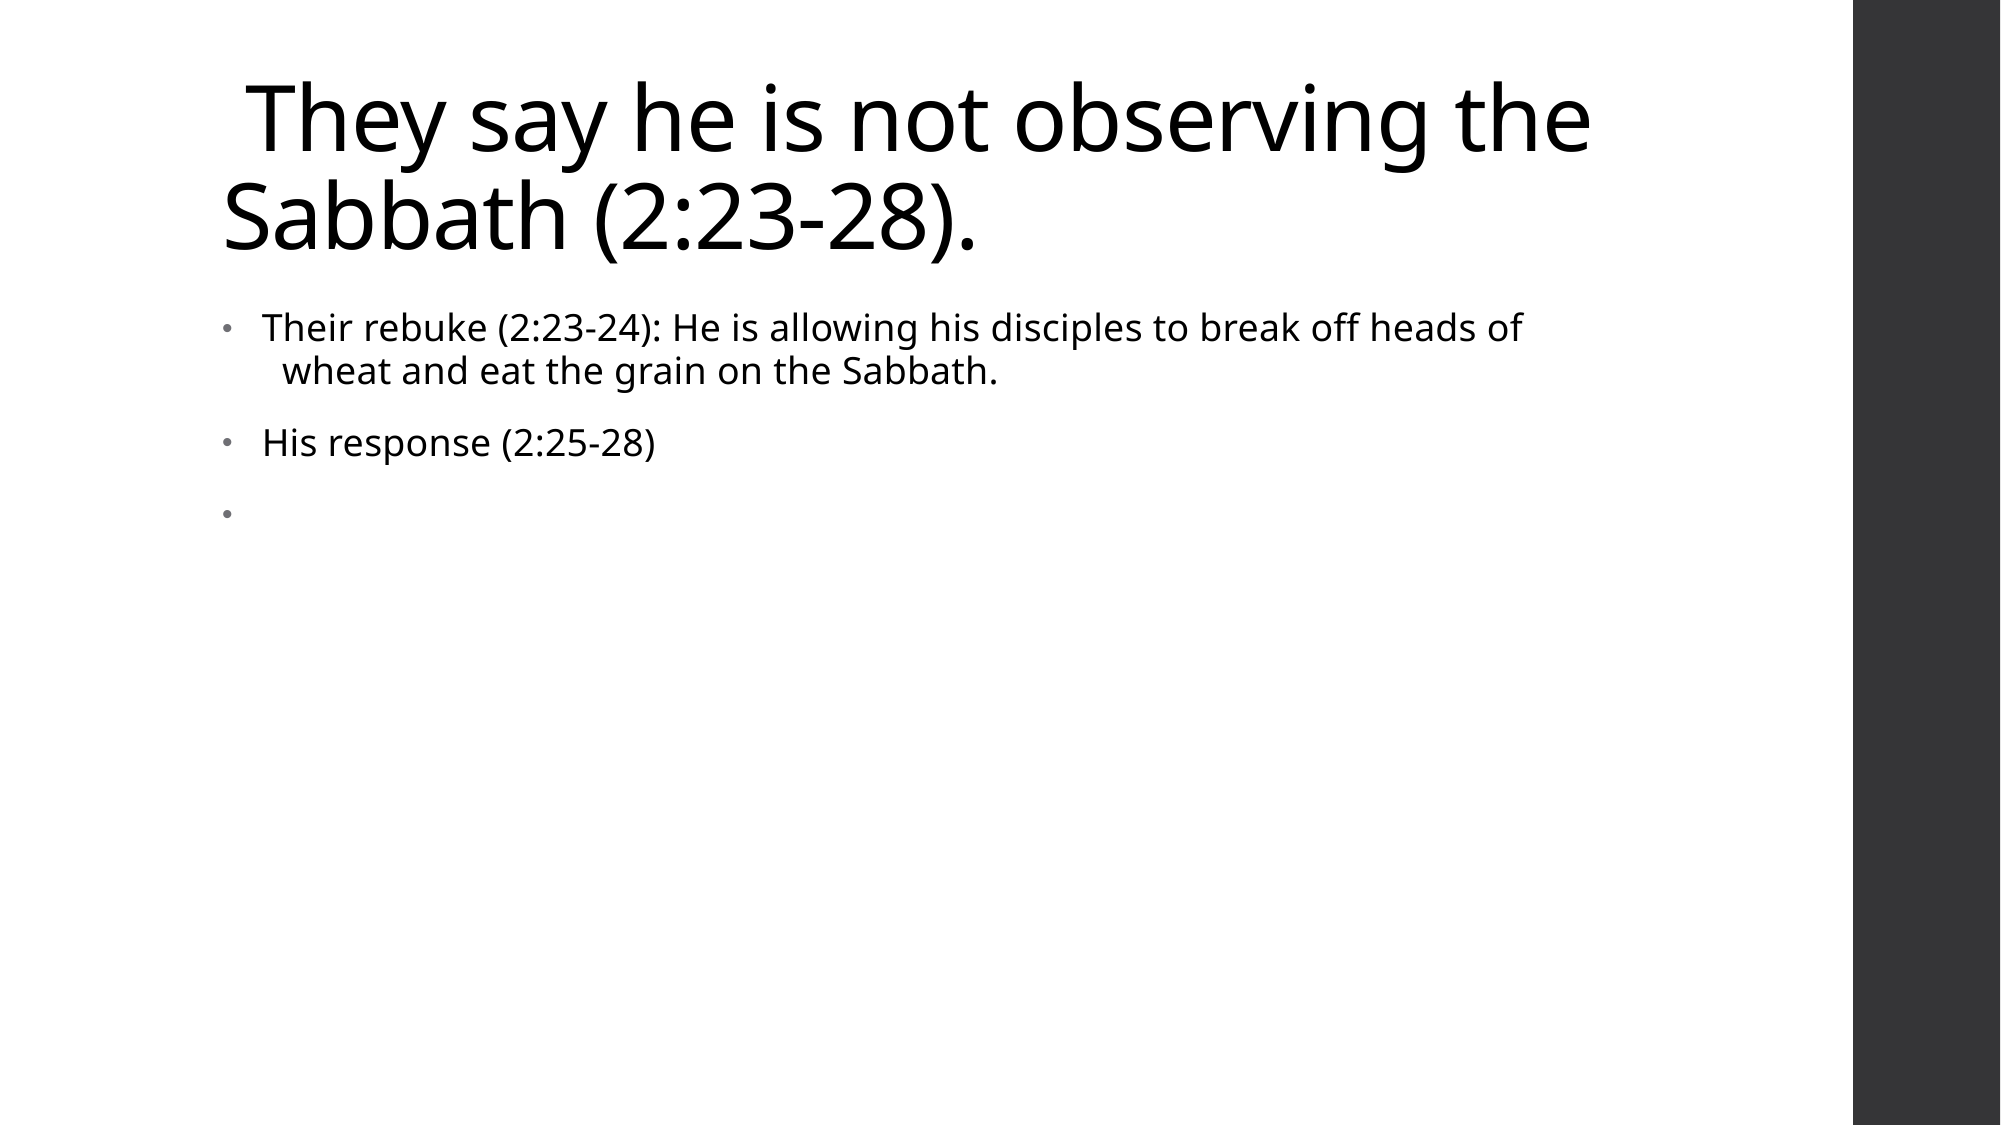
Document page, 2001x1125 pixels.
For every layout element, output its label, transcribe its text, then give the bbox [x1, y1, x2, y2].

title They say he is not observing the Sabbath (2:23-28). [206, 60, 1797, 278]
list Their rebuke (2:23-24): He is allowing his disciples to break off heads of wheat and eat the grain on the Sabbath. His response (2:25-28) [206, 299, 1617, 1014]
